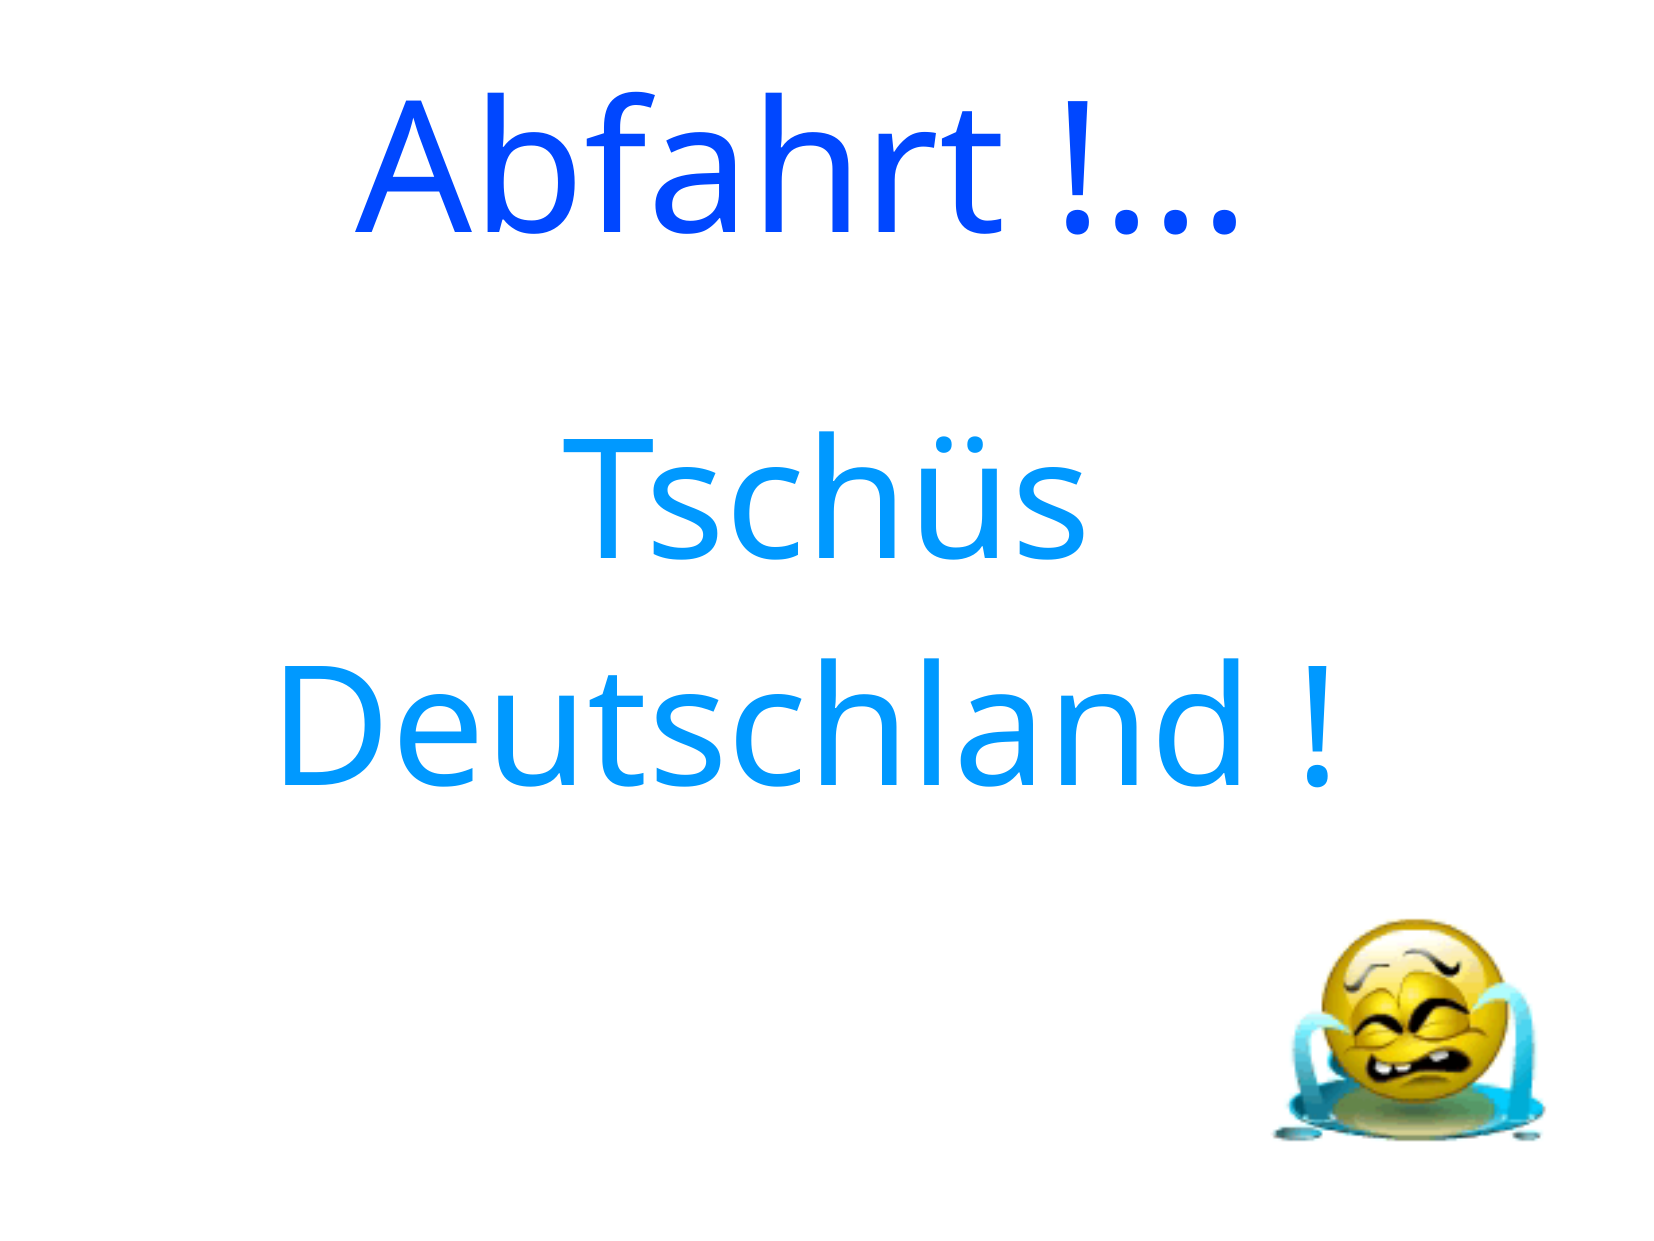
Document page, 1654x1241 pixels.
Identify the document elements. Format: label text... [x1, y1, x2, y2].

picture [1269, 915, 1565, 1152]
text_box Abfahrt !... [29, 29, 1625, 235]
text_box Tschüs Deutschland ! [59, 372, 1595, 562]
